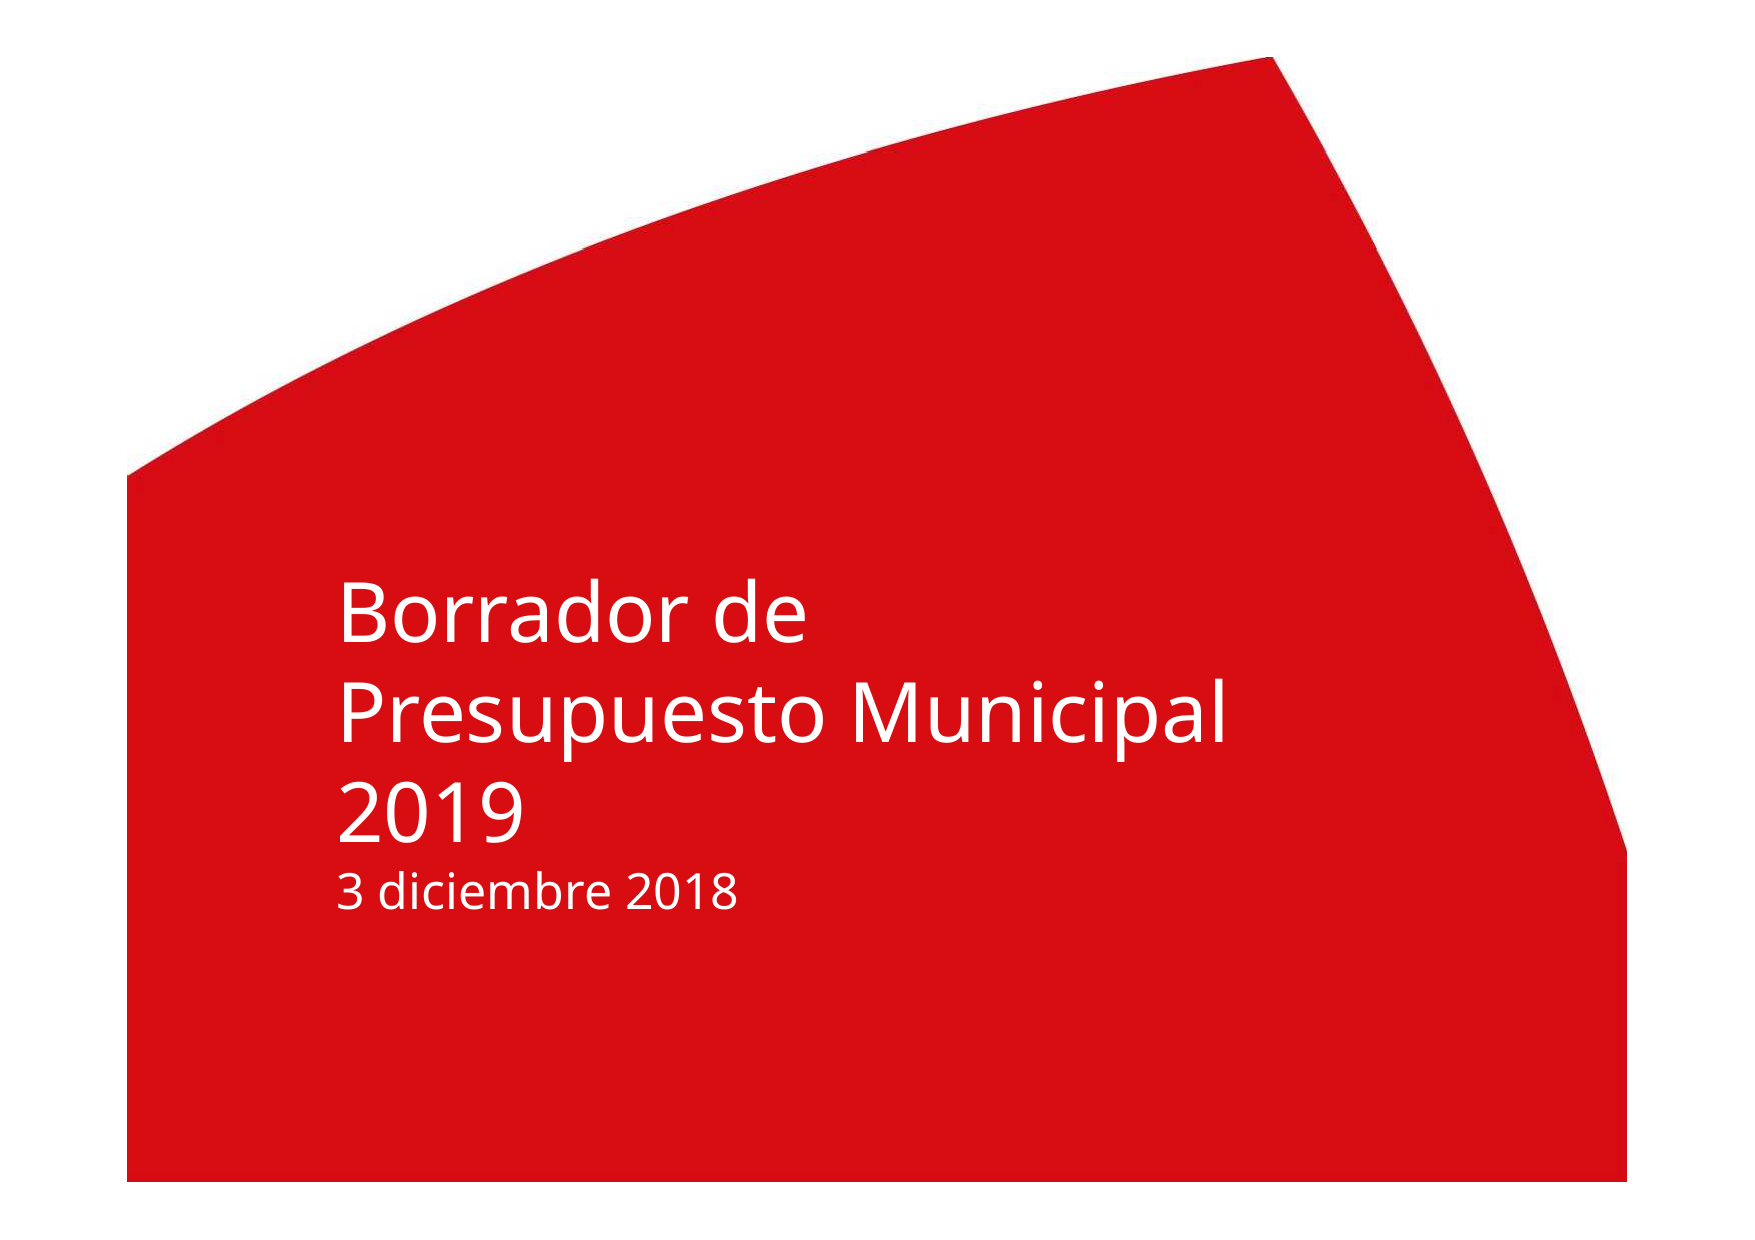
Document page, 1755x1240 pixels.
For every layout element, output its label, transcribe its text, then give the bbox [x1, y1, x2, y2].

text_box Borrador de Presupuesto Municipal 2019 [571, 703, 596, 737]
text_box Borrador de Presupuesto Municipal 2019 [336, 557, 1367, 760]
text_box 3 diciembre 2018 [336, 857, 750, 920]
text_box Borrador de Presupuesto Municipal 2019 [1124, 703, 1149, 737]
text_box [127, 57, 1627, 1182]
